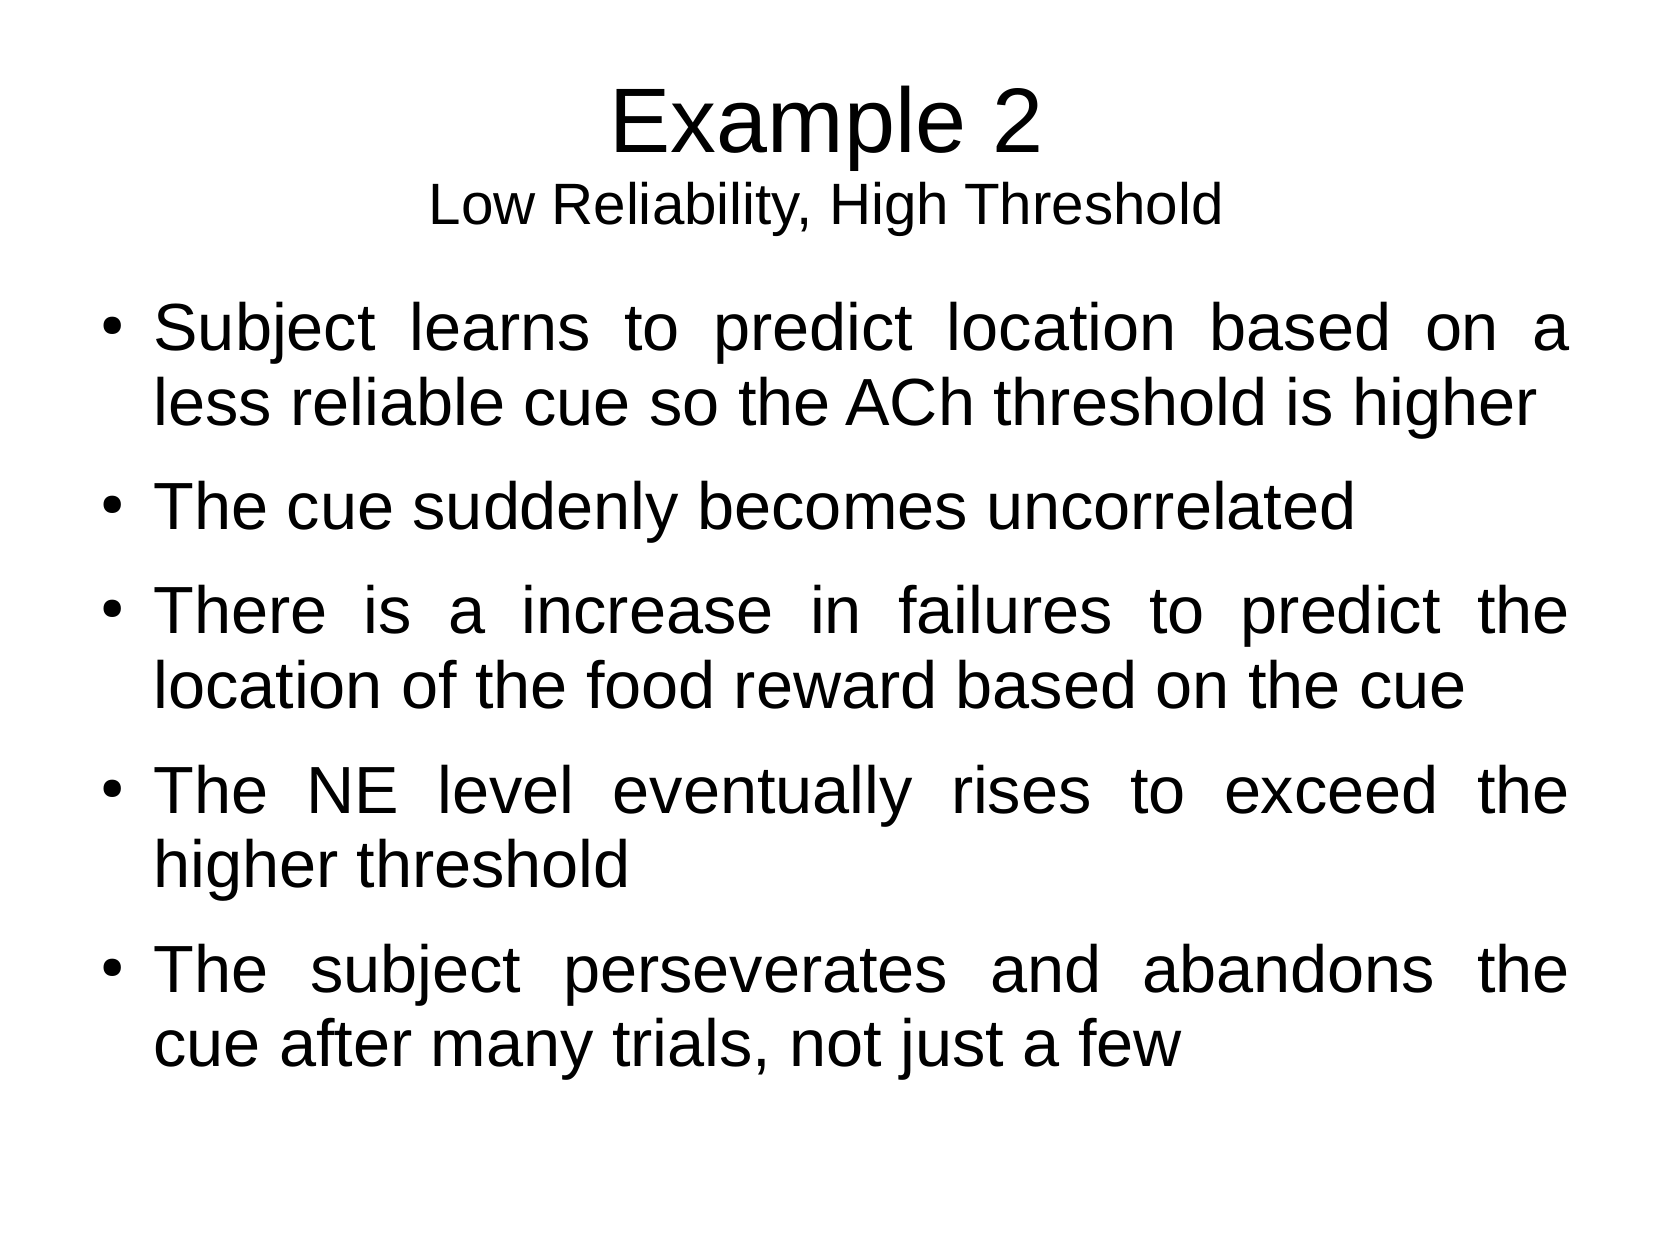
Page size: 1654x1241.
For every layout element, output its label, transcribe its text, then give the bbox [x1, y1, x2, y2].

list Subject learns to predict location based on a less reliable cue so the ACh threshold is higher The cue suddenly becomes uncorrelated There is a increase in failures to predict the location of the food reward based on the cue The NE level eventually rises to exceed the higher threshold The subject perseverates and abandons the cue after many trials, not just a few [82, 290, 1571, 1094]
title Example 2 Low Reliability, High Threshold [82, 56, 1571, 250]
